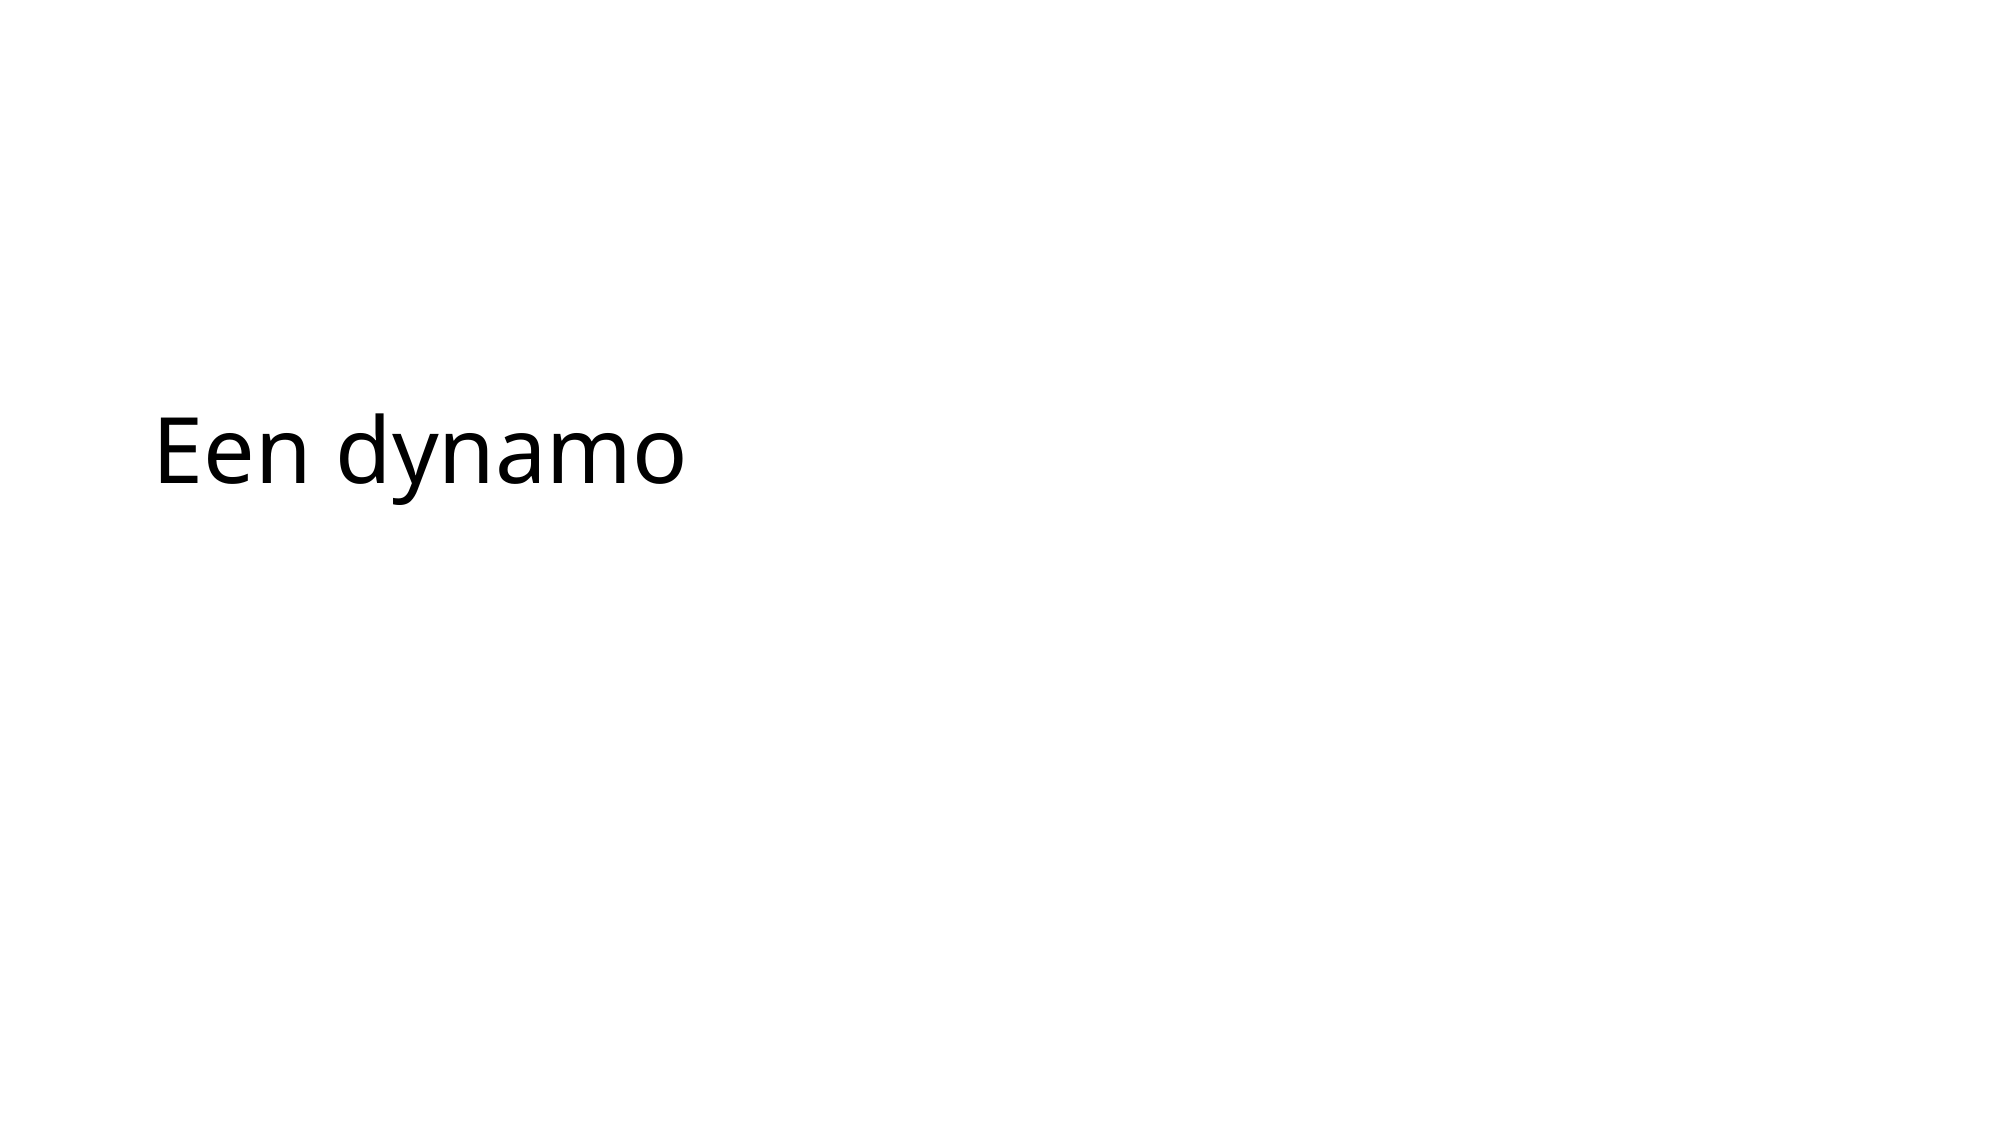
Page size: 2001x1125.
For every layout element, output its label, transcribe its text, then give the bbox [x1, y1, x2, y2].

title Een dynamo [137, 345, 1863, 563]
